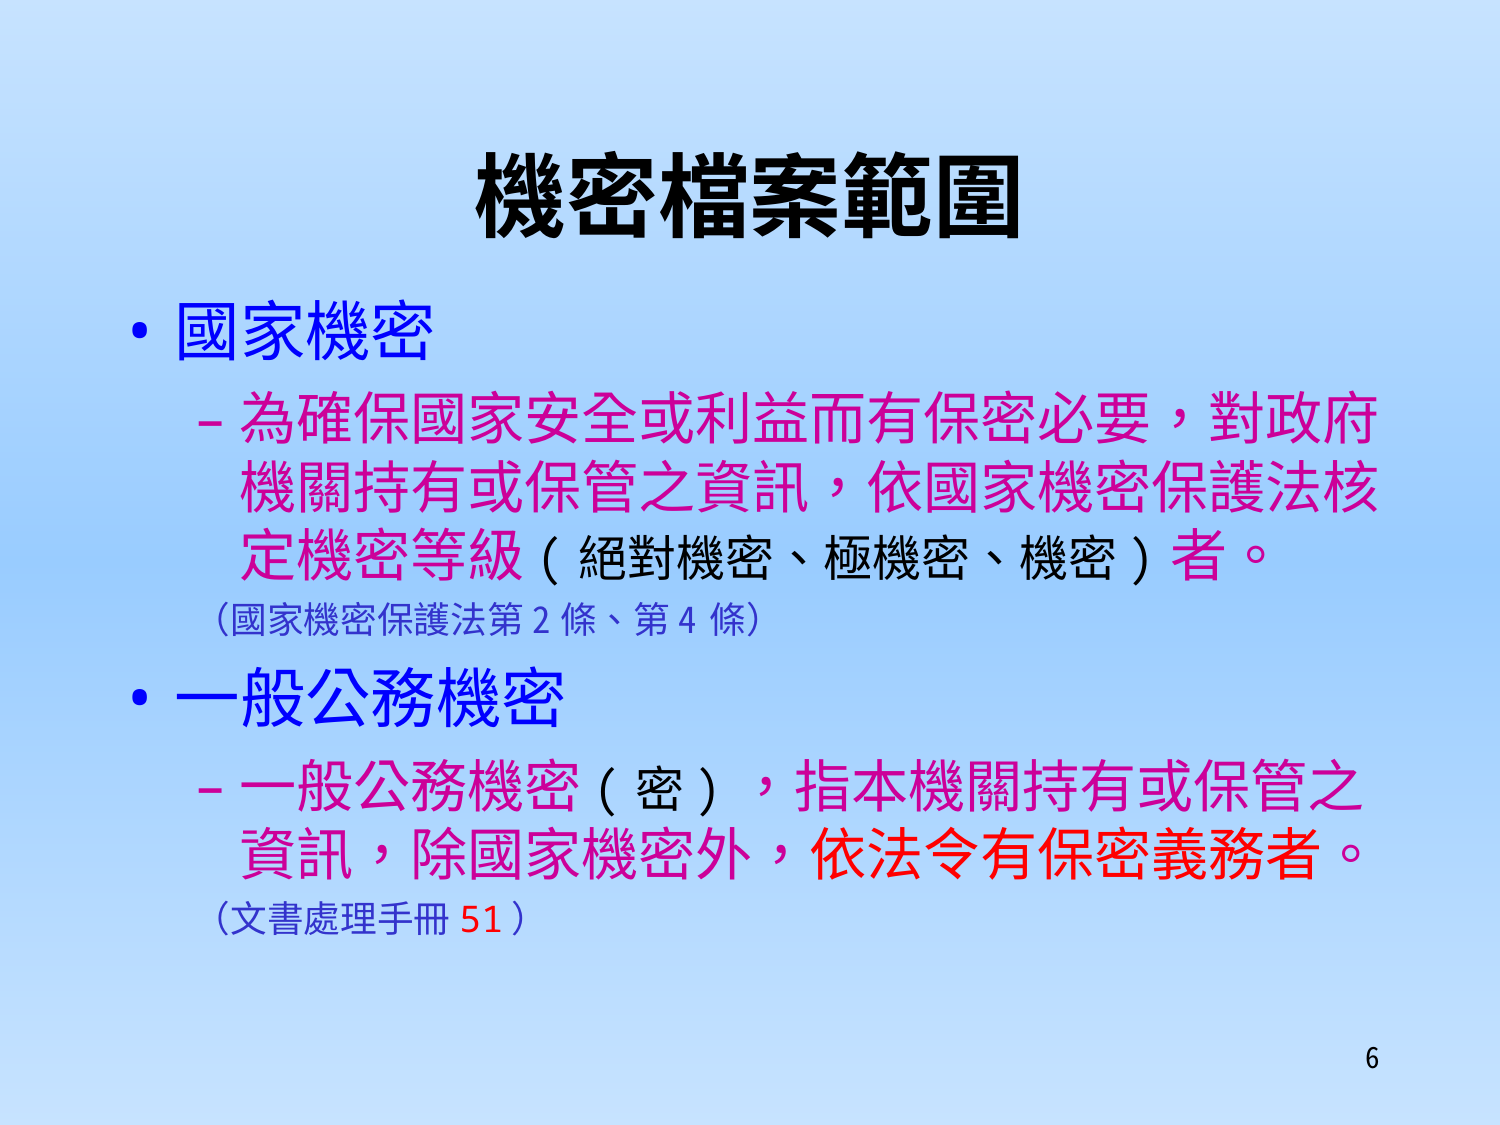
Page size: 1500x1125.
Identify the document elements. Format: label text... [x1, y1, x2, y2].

title 機密檔案範圍 [112, 99, 1388, 275]
list 國家機密 為確保國家安全或利益而有保密必要，對政府機關持有或保管之資訊，依國家機密保護法核定機密等級(絕對機密、極機密、機密)者。 （國家機密保護法第2條、第4條） 一般公務機密 一般公務機密(密)，指本機關持有或保管之資訊，除國家機密外，依法令有保密義務者。 （文書處理手冊51） [112, 275, 1388, 1026]
text_box <編號> [1074, 1026, 1388, 1101]
